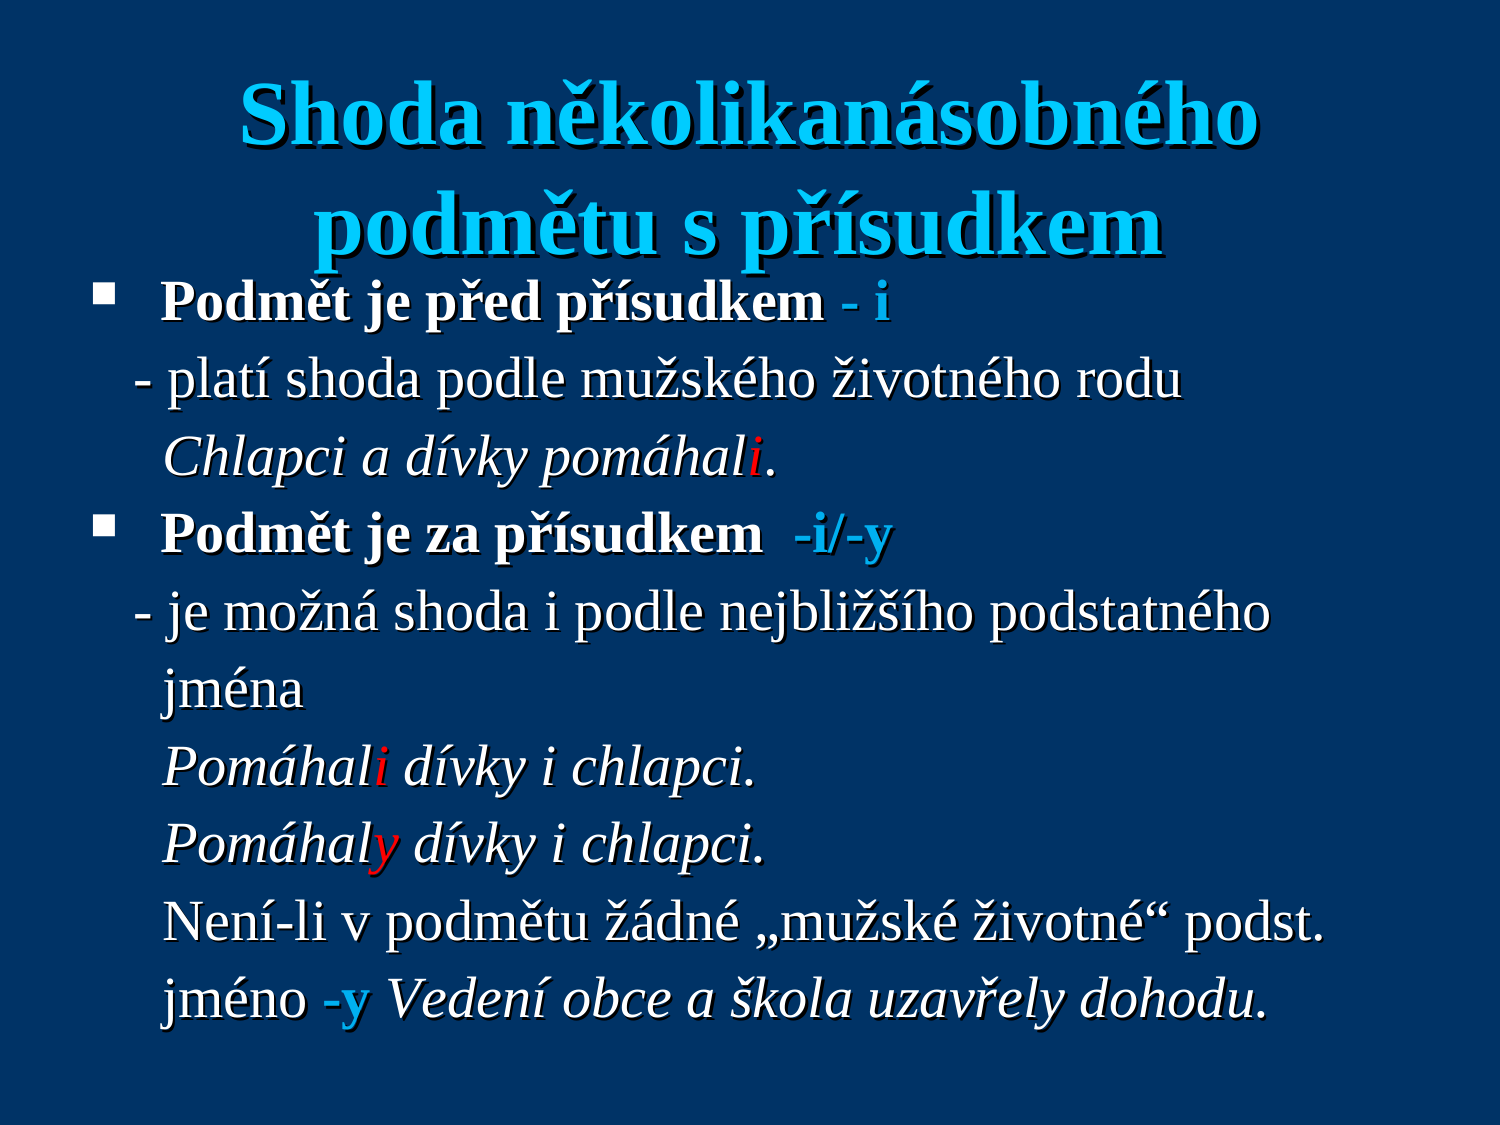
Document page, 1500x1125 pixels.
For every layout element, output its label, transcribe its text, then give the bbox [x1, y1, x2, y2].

text_box Podmět je před přísudkem - i - platí shoda podle mužského životného rodu Chlapci a dívky pomáhali. Podmět je za přísudkem -i/-y - je možná shoda i podle nejbližšího podstatného jména Pomáhali dívky i chlapci. Pomáhaly dívky i chlapci. Není-li v podmětu žádné „mužské životné“ podst. jméno -y Vedení obce a škola uzavřely dohodu. [75, 262, 1426, 1005]
text_box Shoda několikanásobného podmětu s přísudkem [75, 45, 1426, 233]
